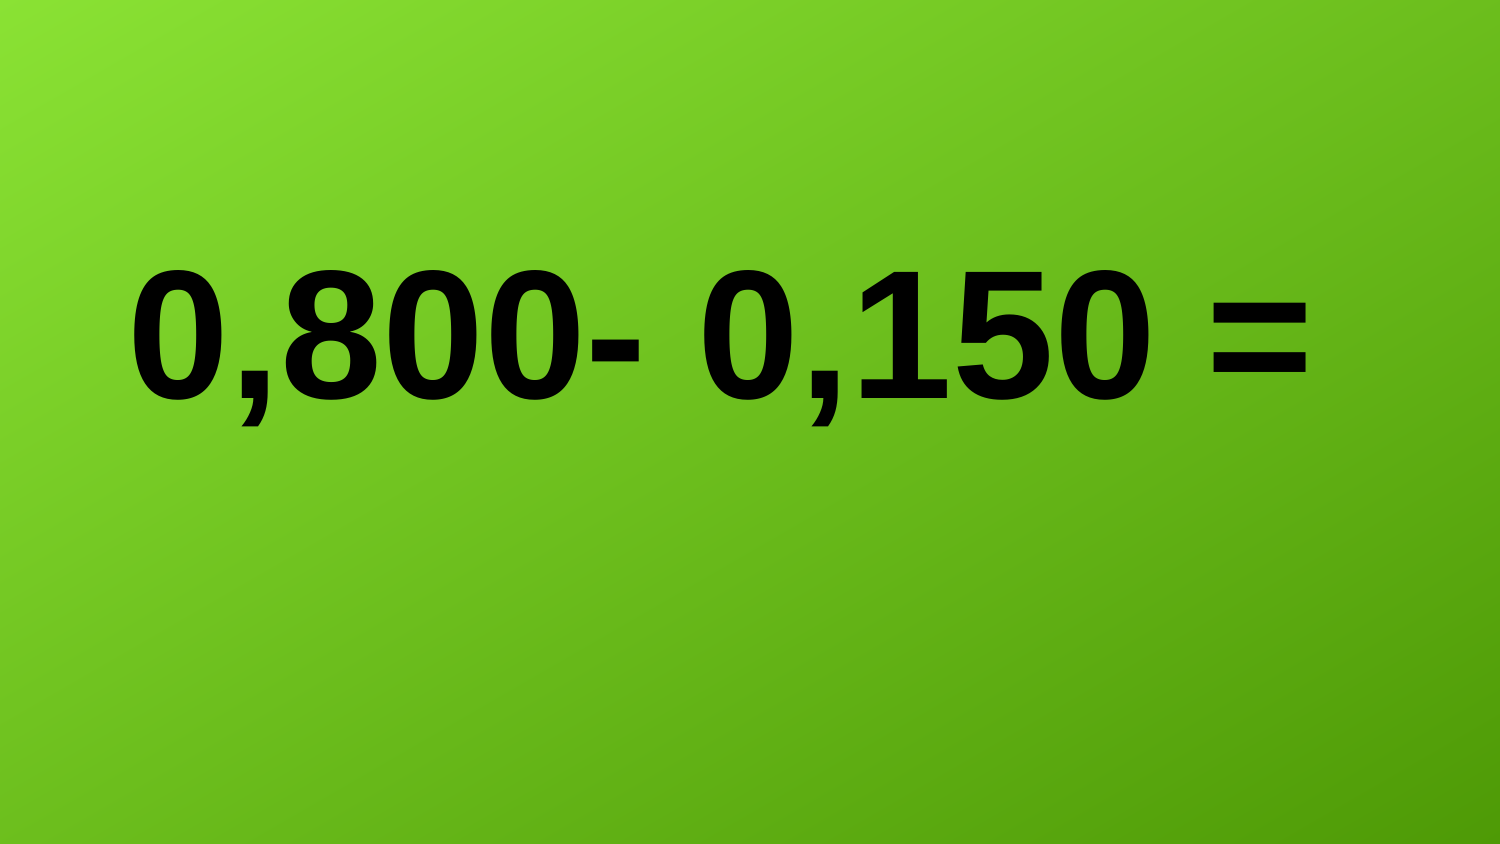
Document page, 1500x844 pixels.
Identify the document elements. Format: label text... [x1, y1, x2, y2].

title 0,800- 0,150 = [112, 259, 1388, 450]
